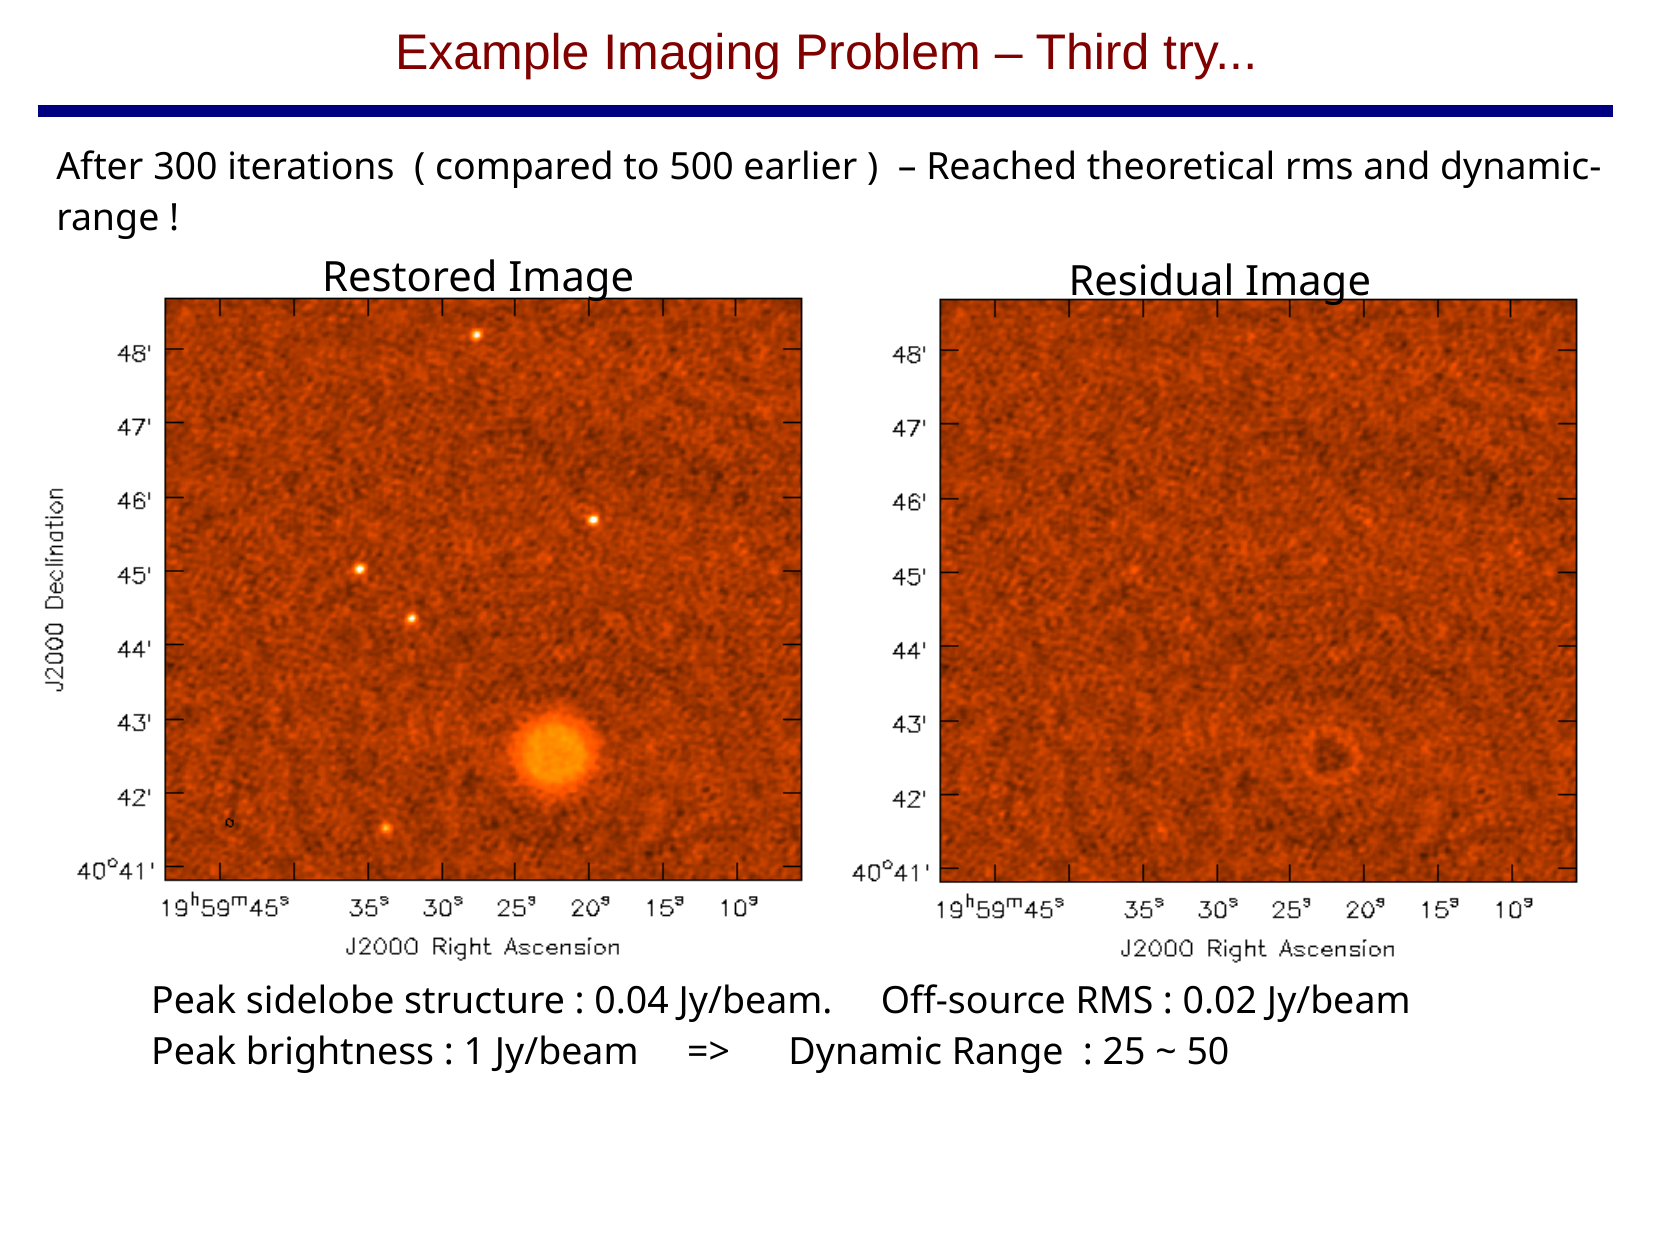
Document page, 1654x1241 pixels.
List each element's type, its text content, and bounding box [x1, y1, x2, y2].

text_box After 300 iterations ( compared to 500 earlier ) – Reached theoretical rms and dynamic-range ! [41, 132, 1634, 322]
text_box Peak sidelobe structure : 0.04 Jy/beam. Off-source RMS : 0.02 Jy/beam Peak brightness : 1 Jy/beam => Dynamic Range : 25 ~ 50 [136, 965, 1606, 1109]
text_box Residual Image [1053, 243, 1465, 309]
text_box Restored Image [307, 239, 718, 305]
picture [0, 249, 1626, 1044]
title Example Imaging Problem – Third try... [82, 15, 1571, 89]
